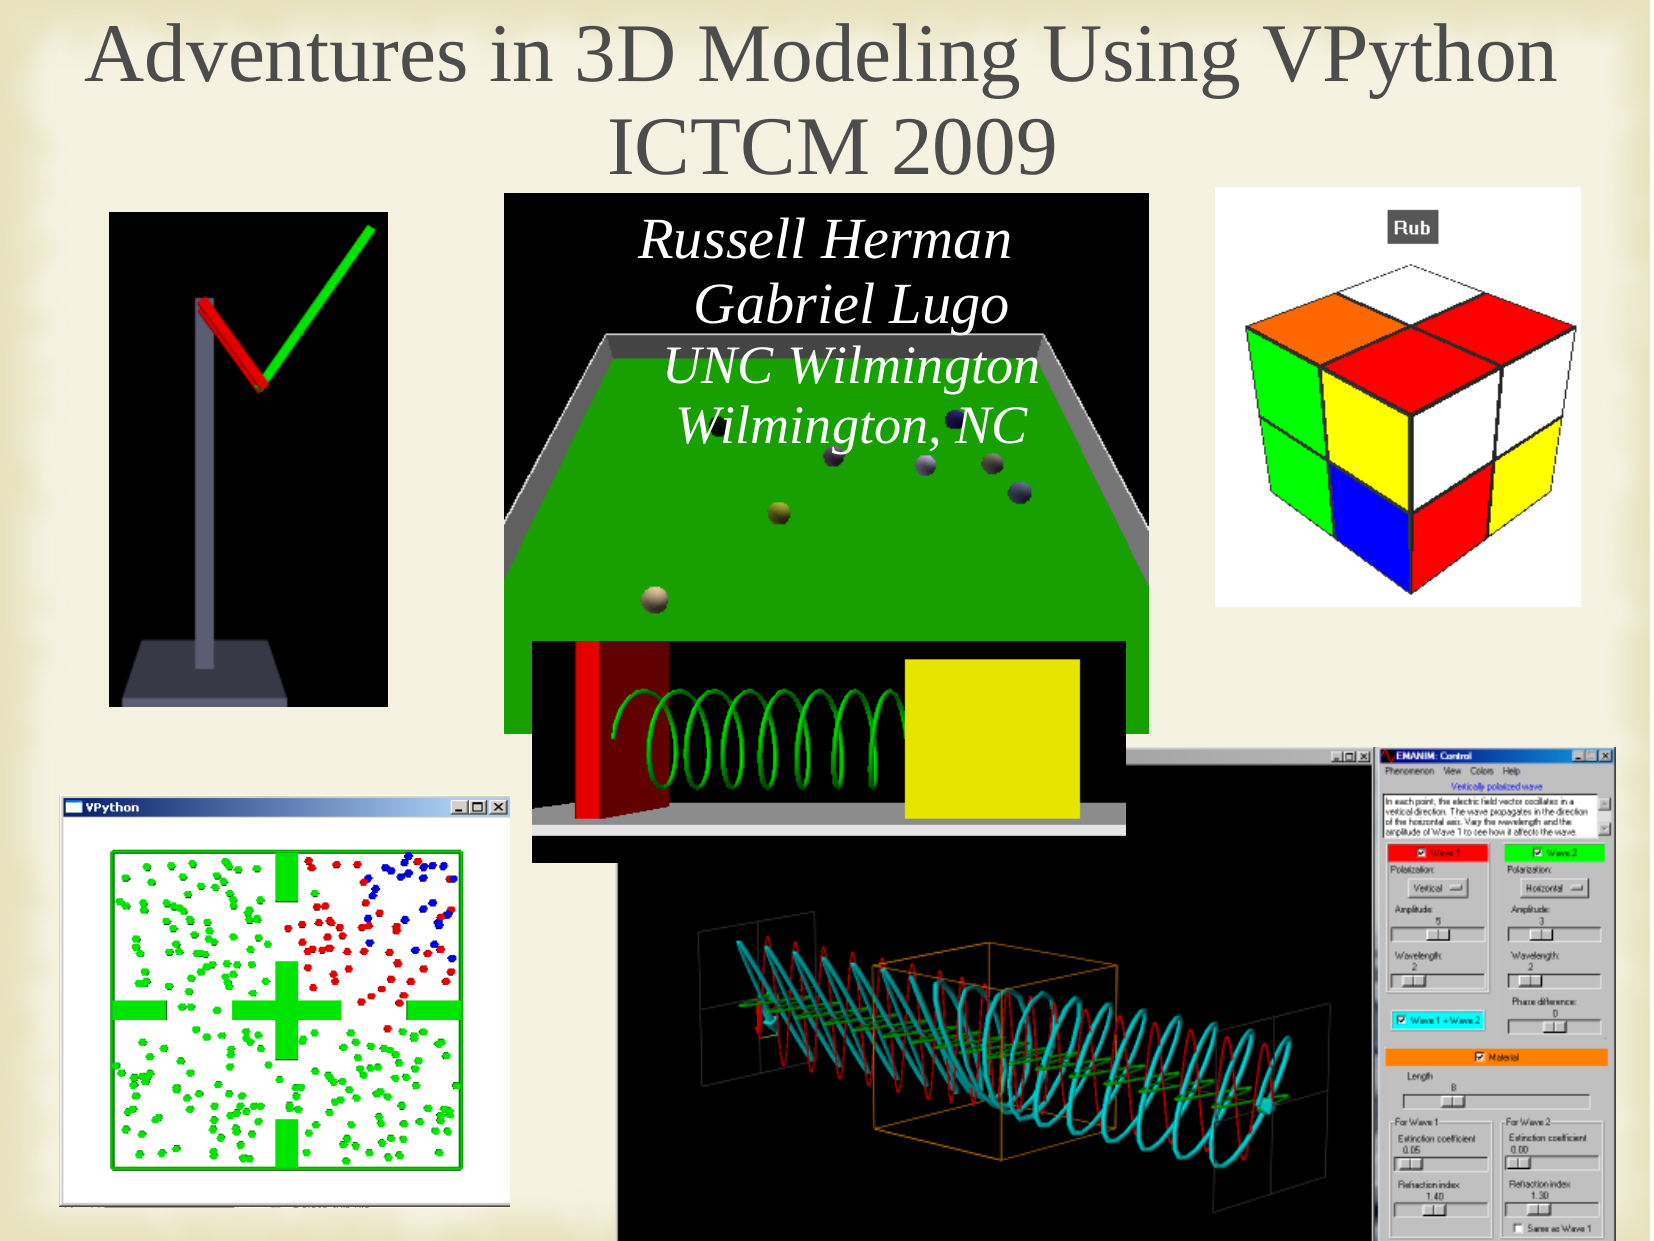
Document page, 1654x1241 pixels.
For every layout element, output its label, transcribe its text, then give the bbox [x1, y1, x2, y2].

list Russell Herman Gabriel Lugo UNC Wilmington Wilmington, NC [550, 206, 1084, 457]
title Adventures in 3D Modeling Using VPython ICTCM 2009 [41, 3, 1625, 197]
picture [0, 0, 1651, 1241]
